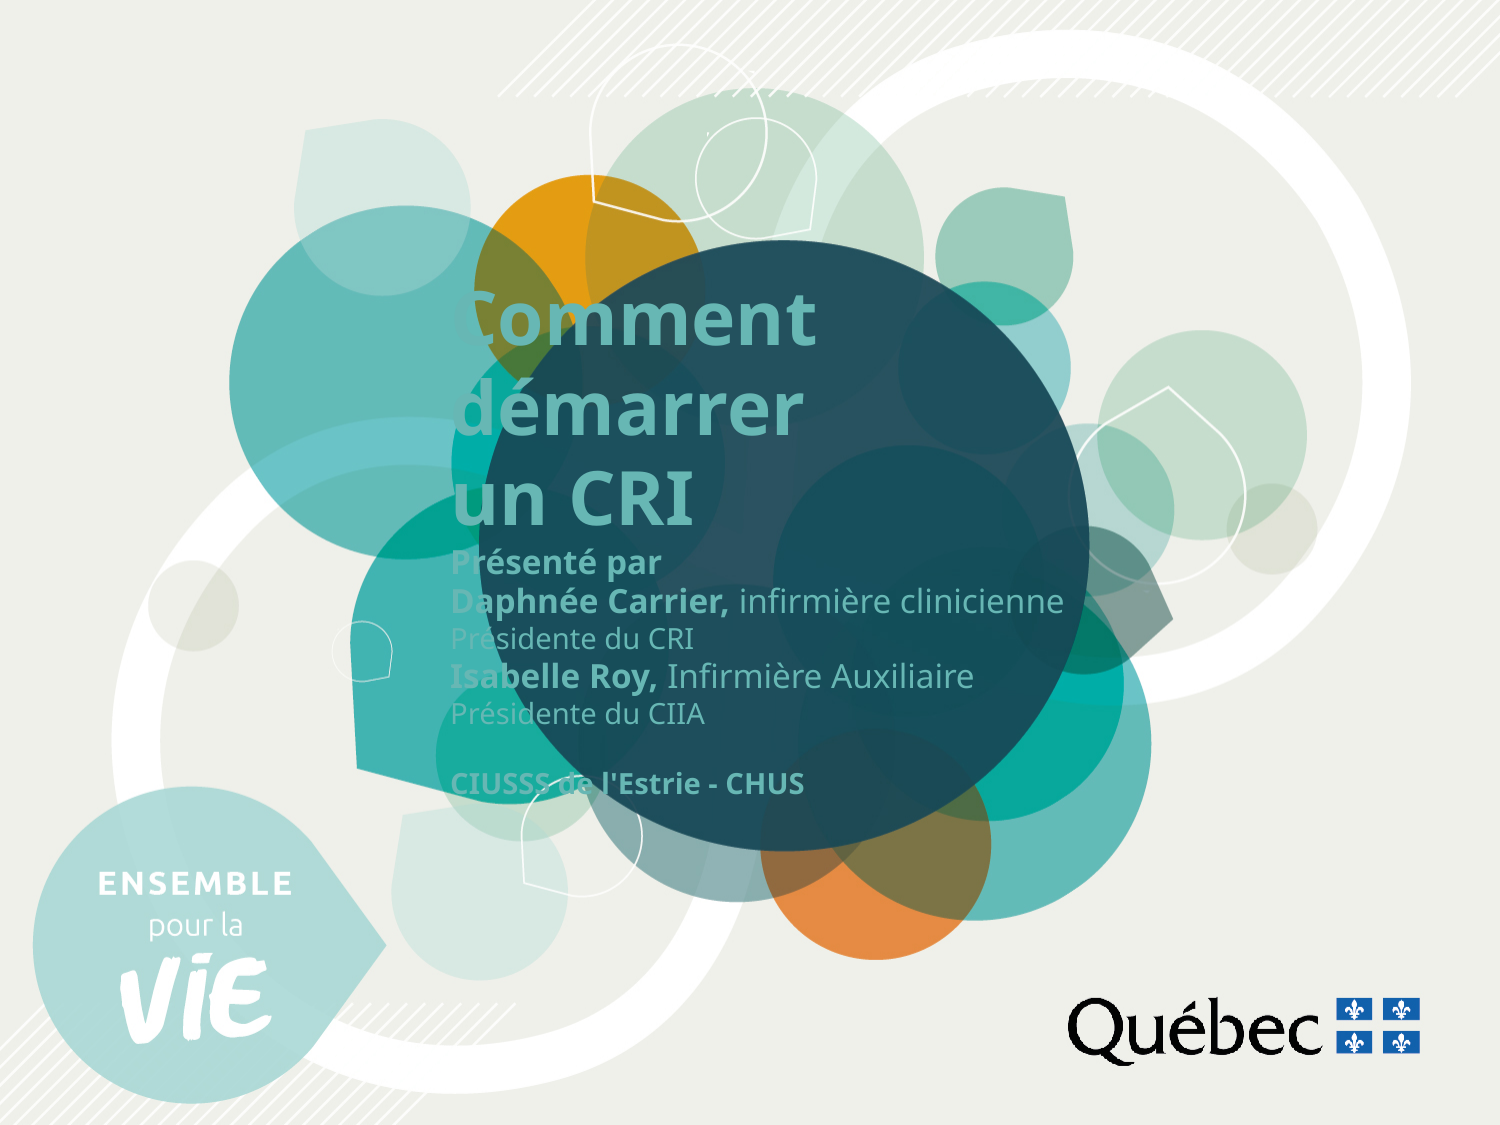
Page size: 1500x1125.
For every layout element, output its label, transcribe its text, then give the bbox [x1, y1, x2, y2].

title Comment démarrer un CRI Présenté par Daphnée Carrier, infirmière clinicienne Présidente du CRI Isabelle Roy, Infirmière Auxiliaire Présidente du CIIA CIUSSS de l'Estrie - CHUS [435, 263, 1122, 800]
picture [0, 0, 1500, 1125]
